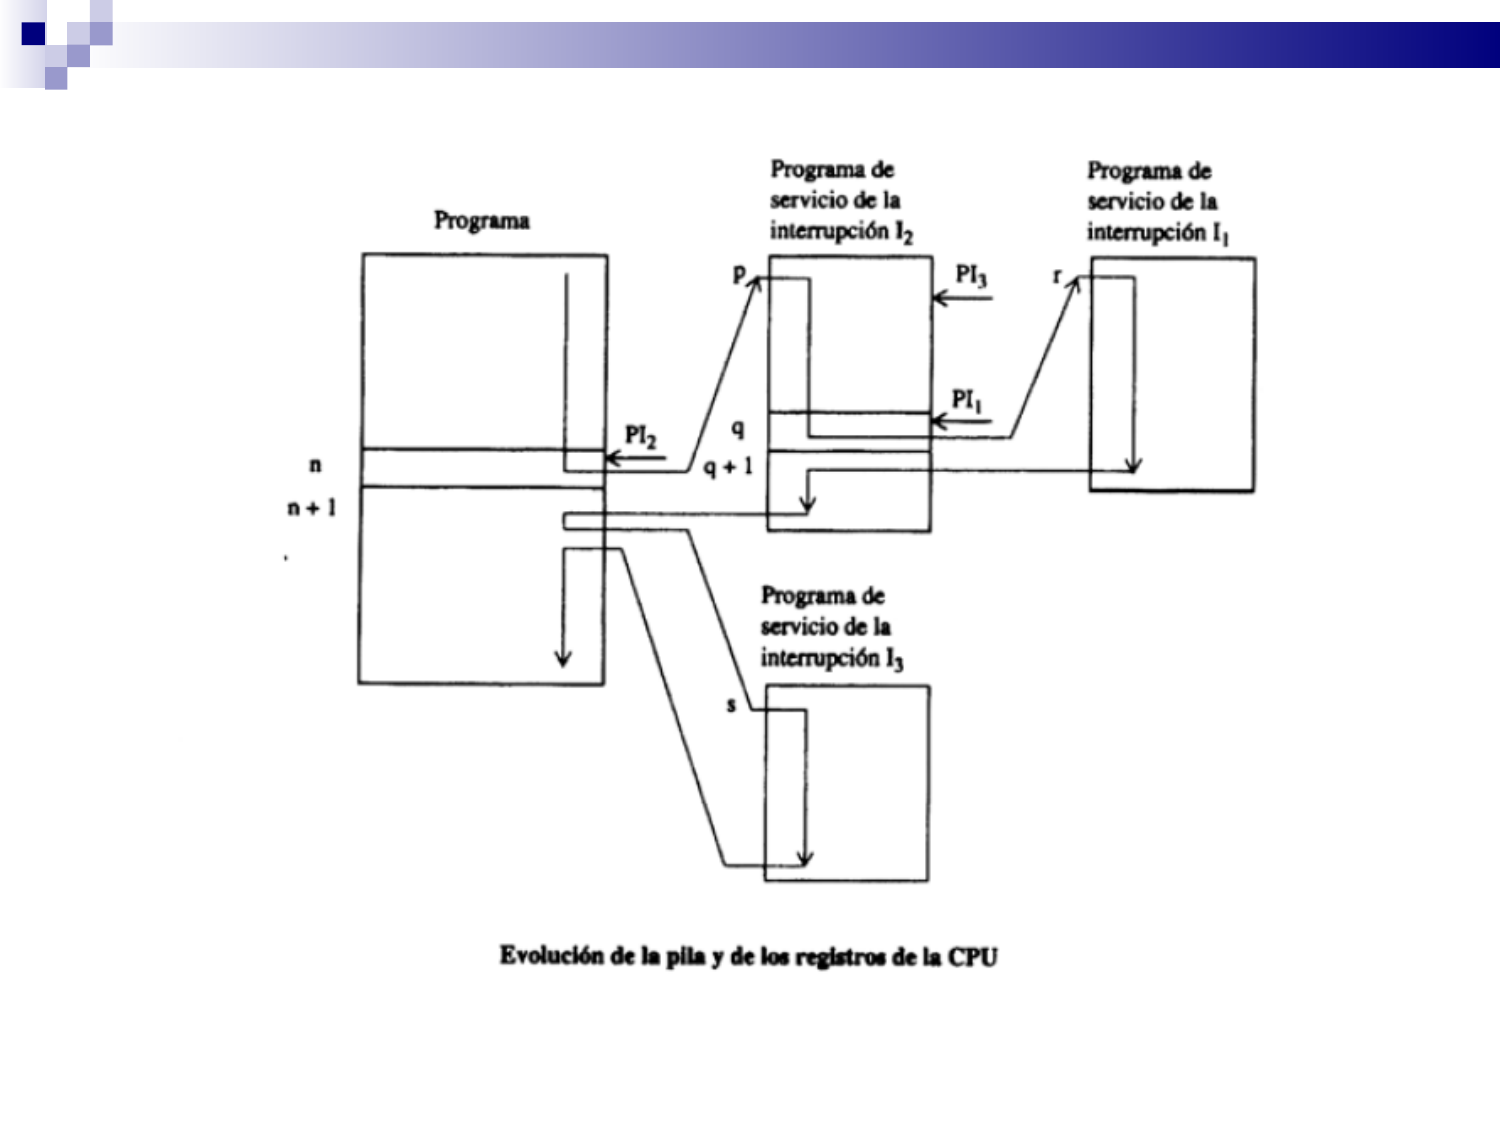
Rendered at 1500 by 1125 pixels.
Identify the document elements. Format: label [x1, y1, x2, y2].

picture [177, 109, 1290, 975]
